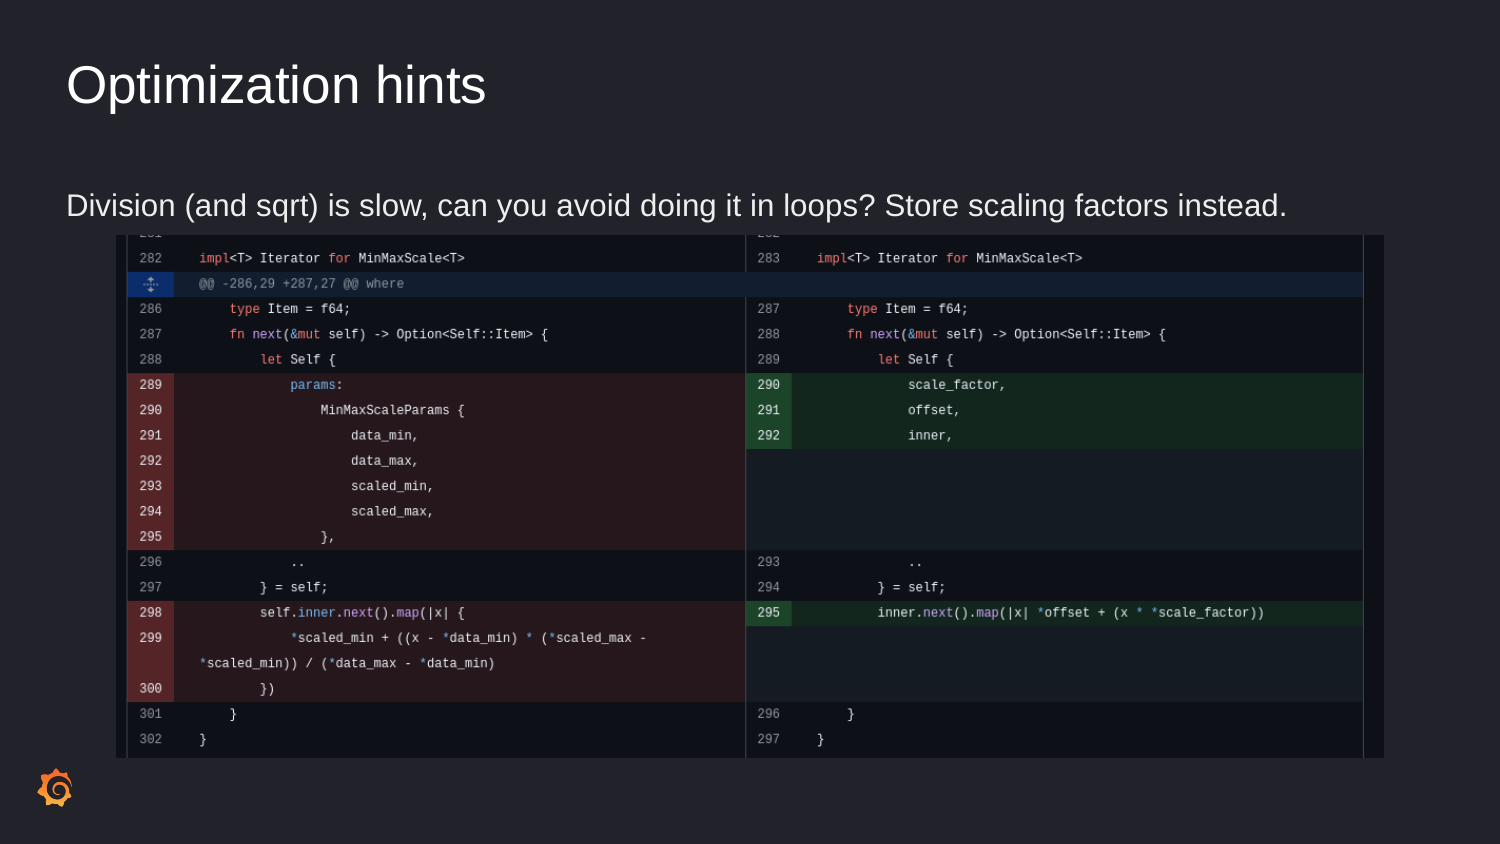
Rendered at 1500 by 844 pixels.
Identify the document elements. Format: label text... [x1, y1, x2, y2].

picture [37, 768, 72, 807]
list Division (and sqrt) is slow, can you avoid doing it in loops? Store scaling factors instead. [51, 151, 1449, 788]
picture [116, 235, 1384, 759]
title Optimization hints [51, 35, 1449, 130]
